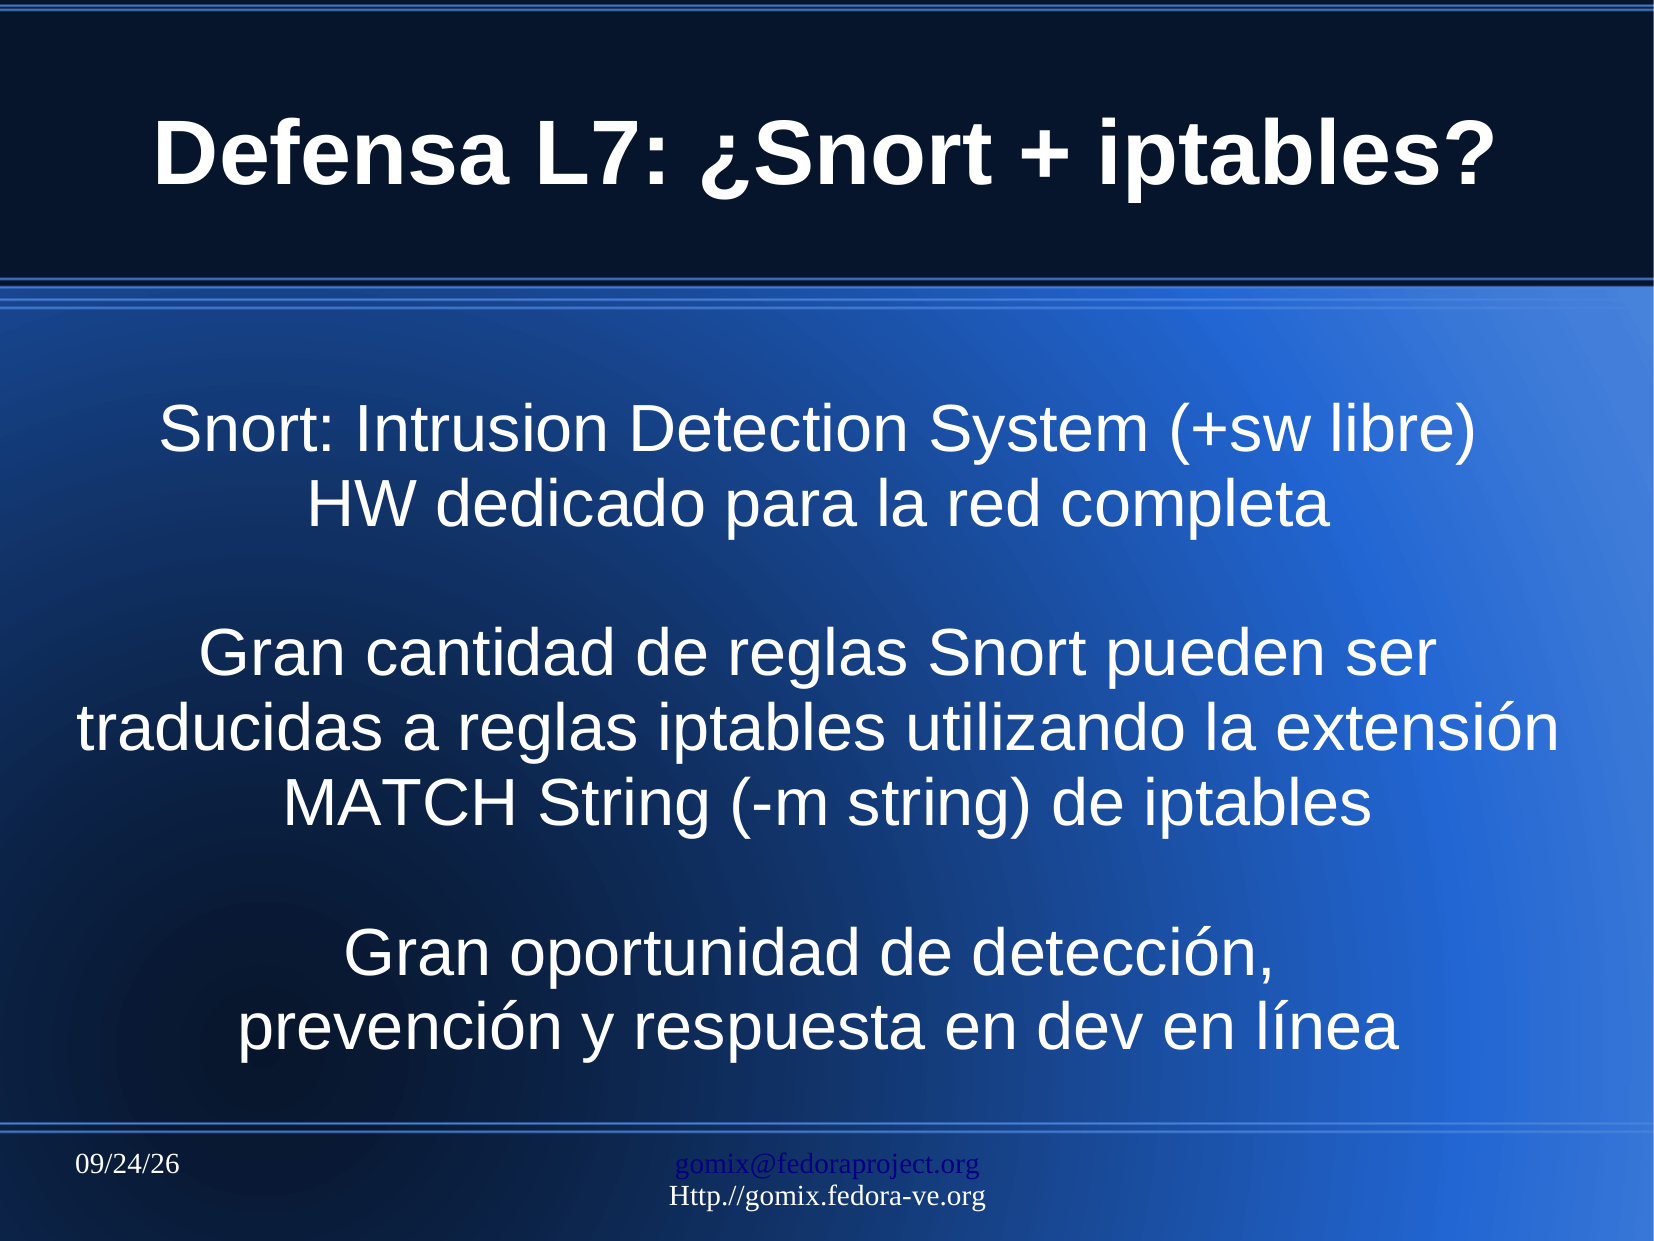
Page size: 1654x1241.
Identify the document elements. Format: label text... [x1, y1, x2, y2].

subtitle Snort: Intrusion Detection System (+sw libre) HW dedicado para la red completa Gran cantidad de reglas Snort pueden ser traducidas a reglas iptables utilizando la extensión MATCH String (-m string) de iptables Gran oportunidad de detección, prevención y respuesta en dev en línea [75, 330, 1564, 1126]
title Defensa L7: ¿Snort + iptables? [82, 49, 1571, 257]
picture [0, 0, 1654, 1241]
